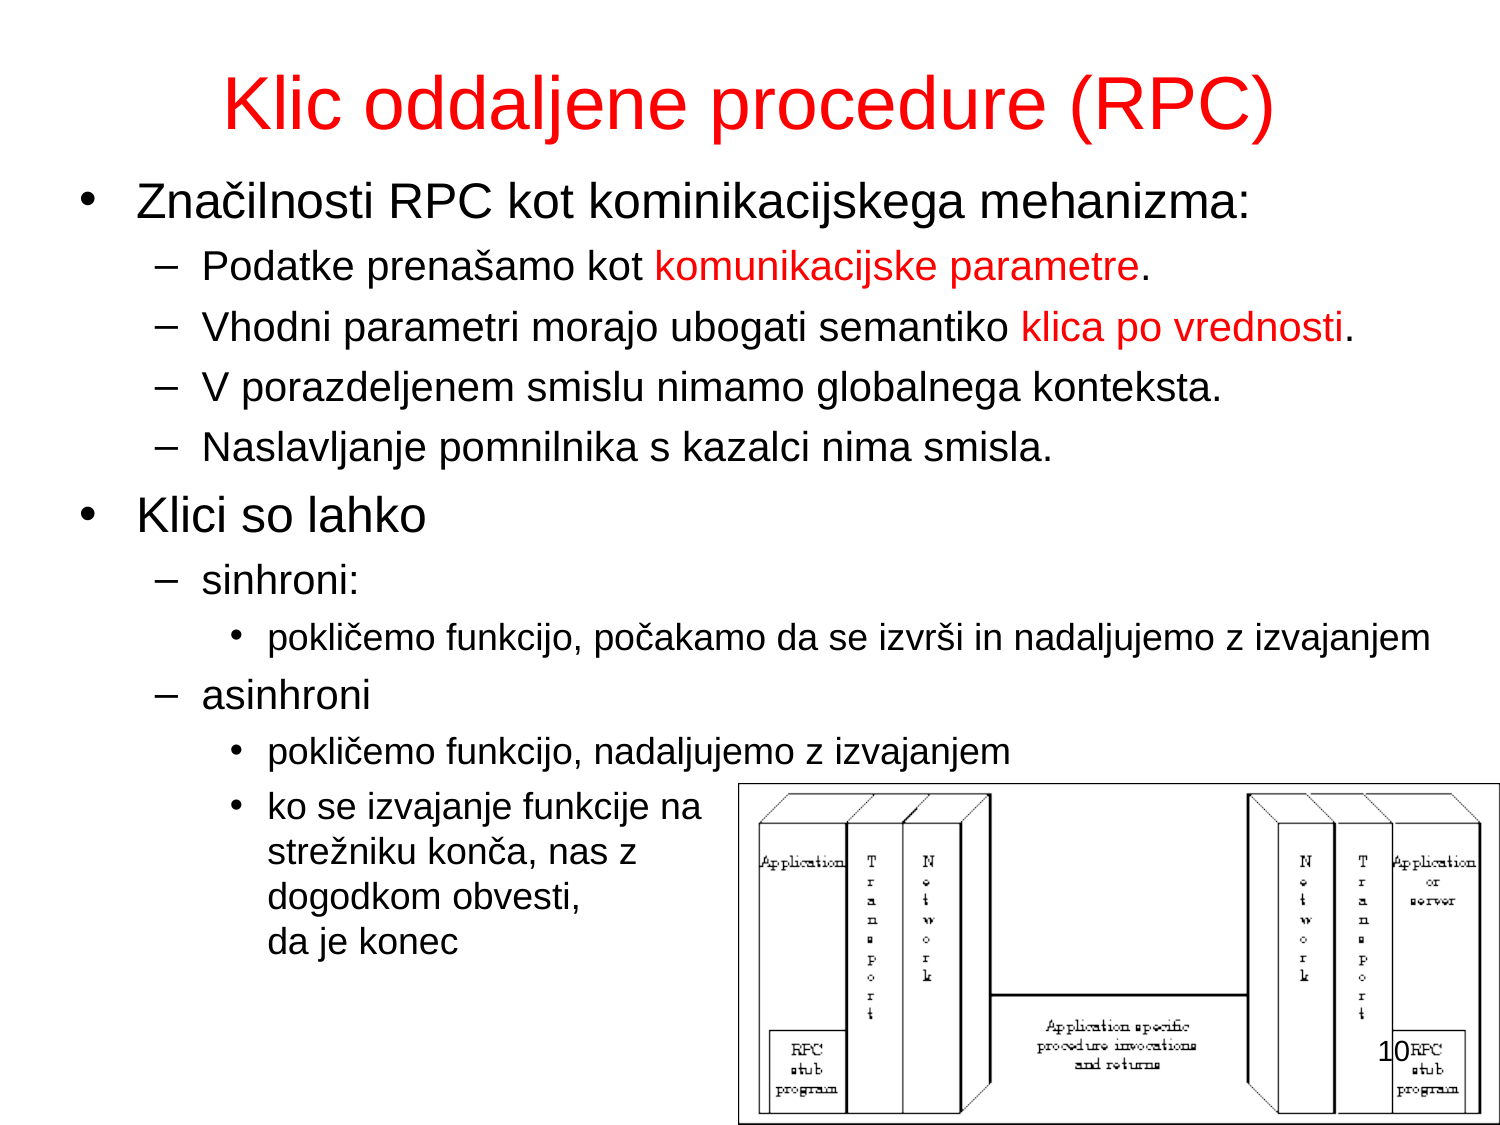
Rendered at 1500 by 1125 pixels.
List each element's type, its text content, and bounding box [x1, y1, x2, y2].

list Značilnosti RPC kot kominikacijskega mehanizma: Podatke prenašamo kot komunikacijske parametre. Vhodni parametri morajo ubogati semantiko klica po vrednosti. V porazdeljenem smislu nimamo globalnega konteksta. Naslavljanje pomnilnika s kazalci nima smisla. Klici so lahko sinhroni: pokličemo funkcijo, počakamo da se izvrši in nadaljujemo z izvajanjem asinhroni pokličemo funkcijo, nadaljujemo z izvajanjem ko se izvajanje funkcije na strežniku konča, nas z dogodkom obvesti, da je konec [64, 160, 1450, 1024]
title Klic oddaljene procedure (RPC) [0, 31, 1500, 169]
picture [738, 783, 1500, 1125]
